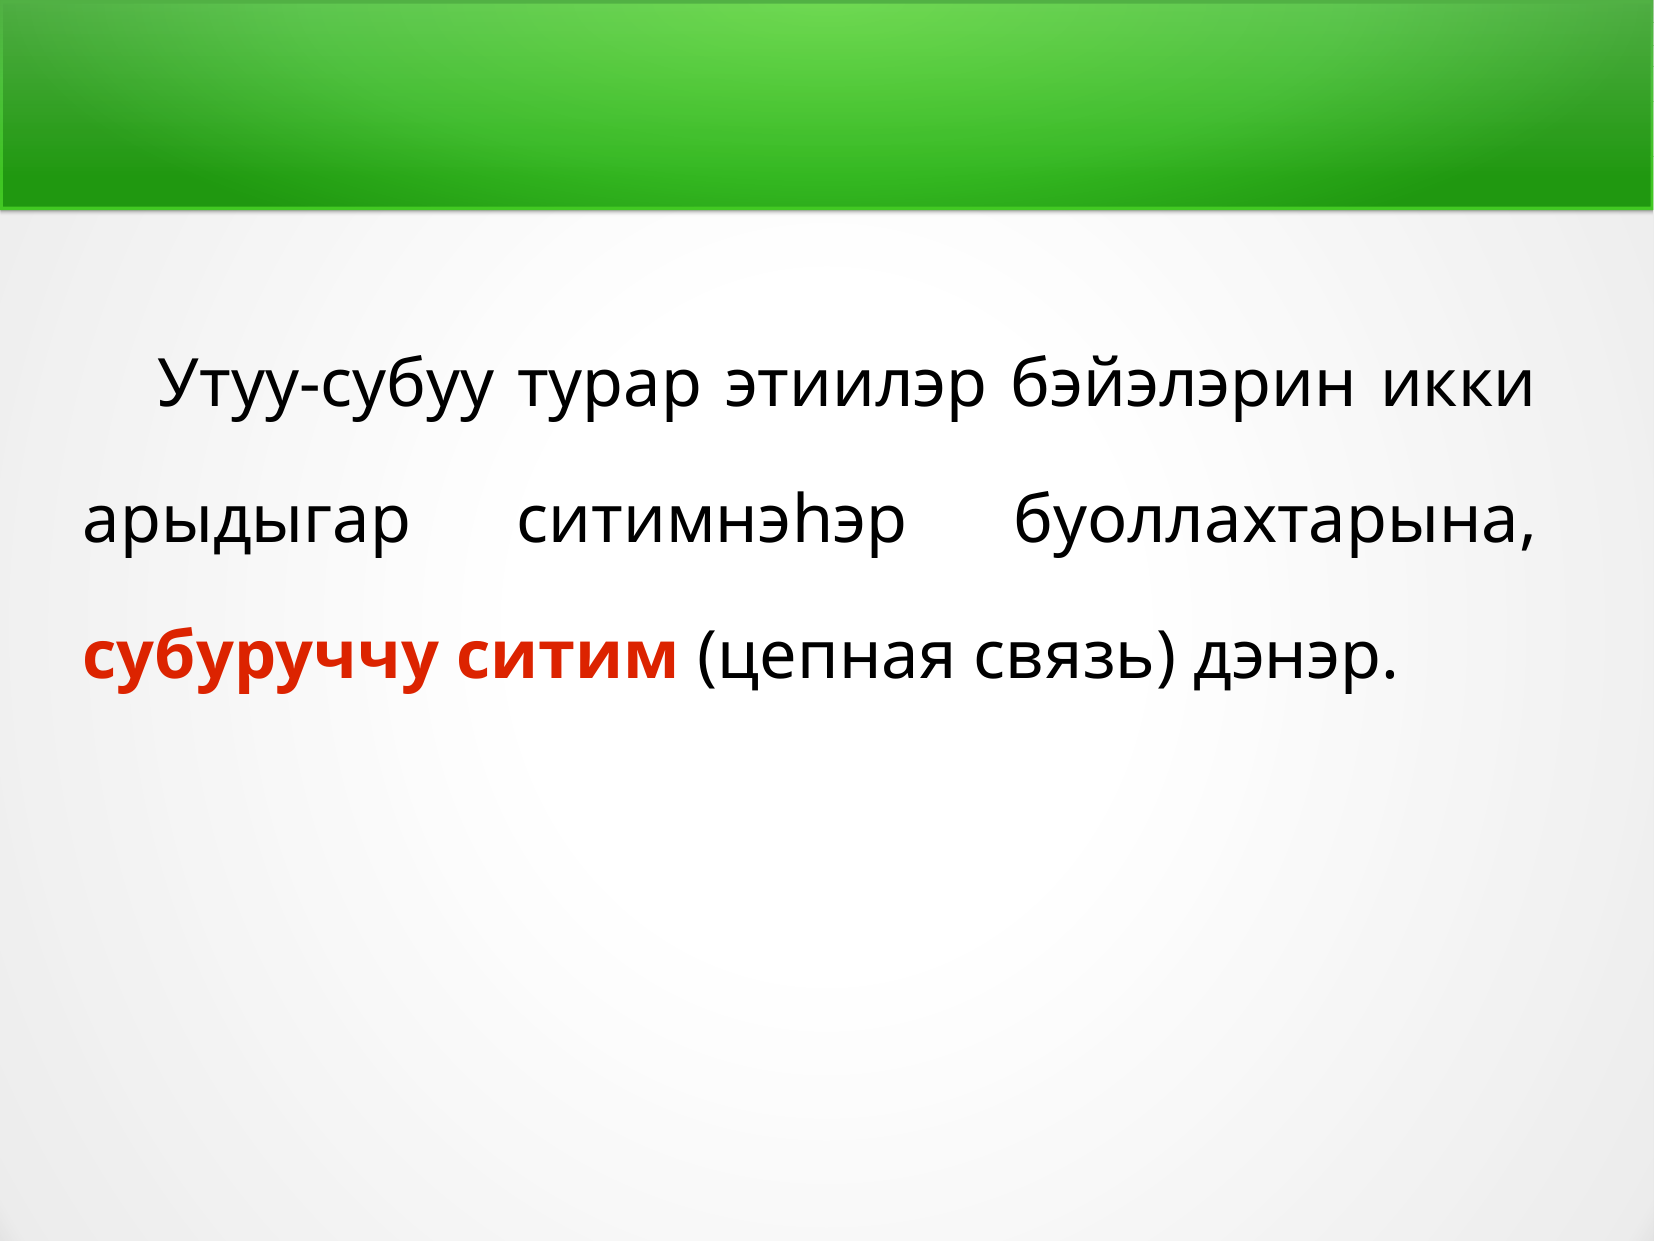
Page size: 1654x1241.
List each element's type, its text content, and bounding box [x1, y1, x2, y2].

list Утуу-субуу турар этиилэр бэйэлэрин икки арыдыгар ситимнэһэр буоллахтарына, субуруччу ситим (цепная связь) дэнэр. [82, 290, 1538, 1010]
